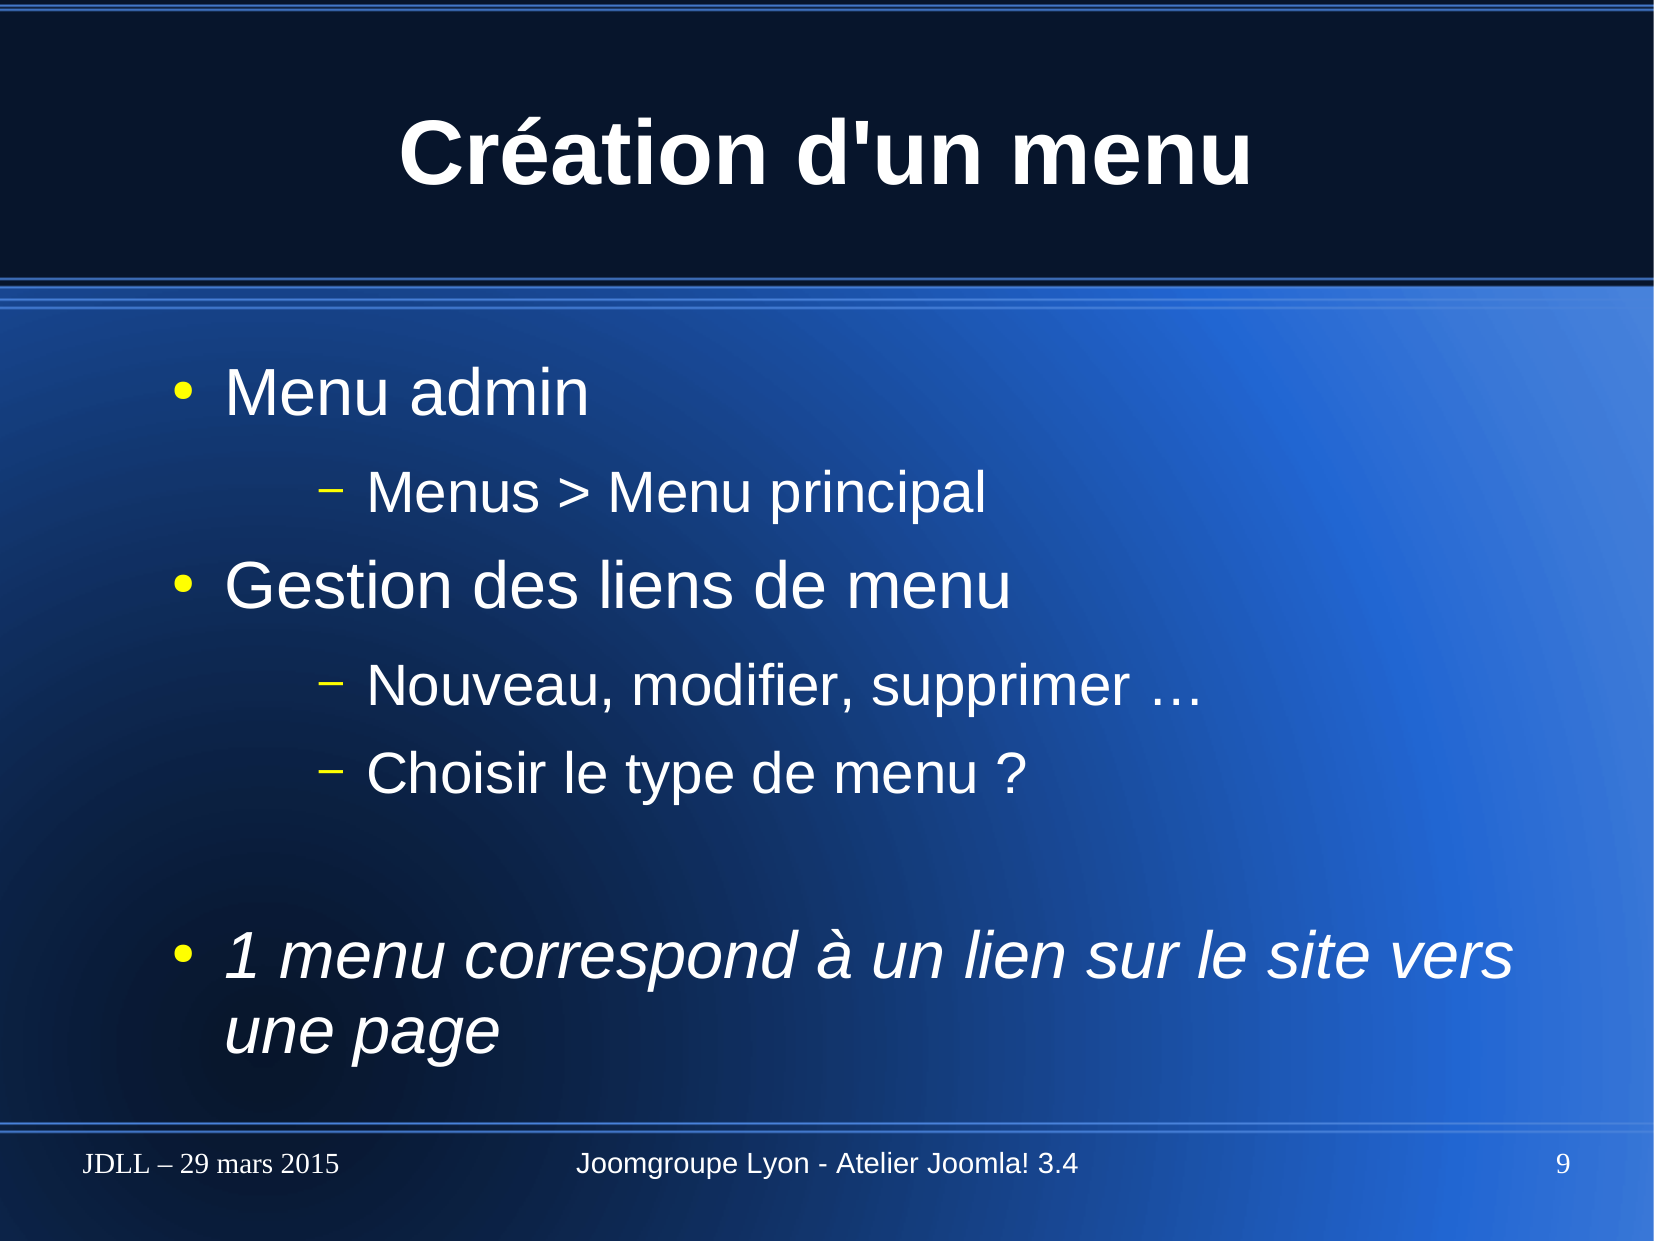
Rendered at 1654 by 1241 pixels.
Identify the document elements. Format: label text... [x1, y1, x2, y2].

list Menu admin Menus > Menu principal Gestion des liens de menu Nouveau, modifier, supprimer … Choisir le type de menu ? 1 menu correspond à un lien sur le site vers une page [82, 355, 1571, 1174]
picture [0, 0, 1654, 1241]
title Création d'un menu [82, 49, 1571, 257]
